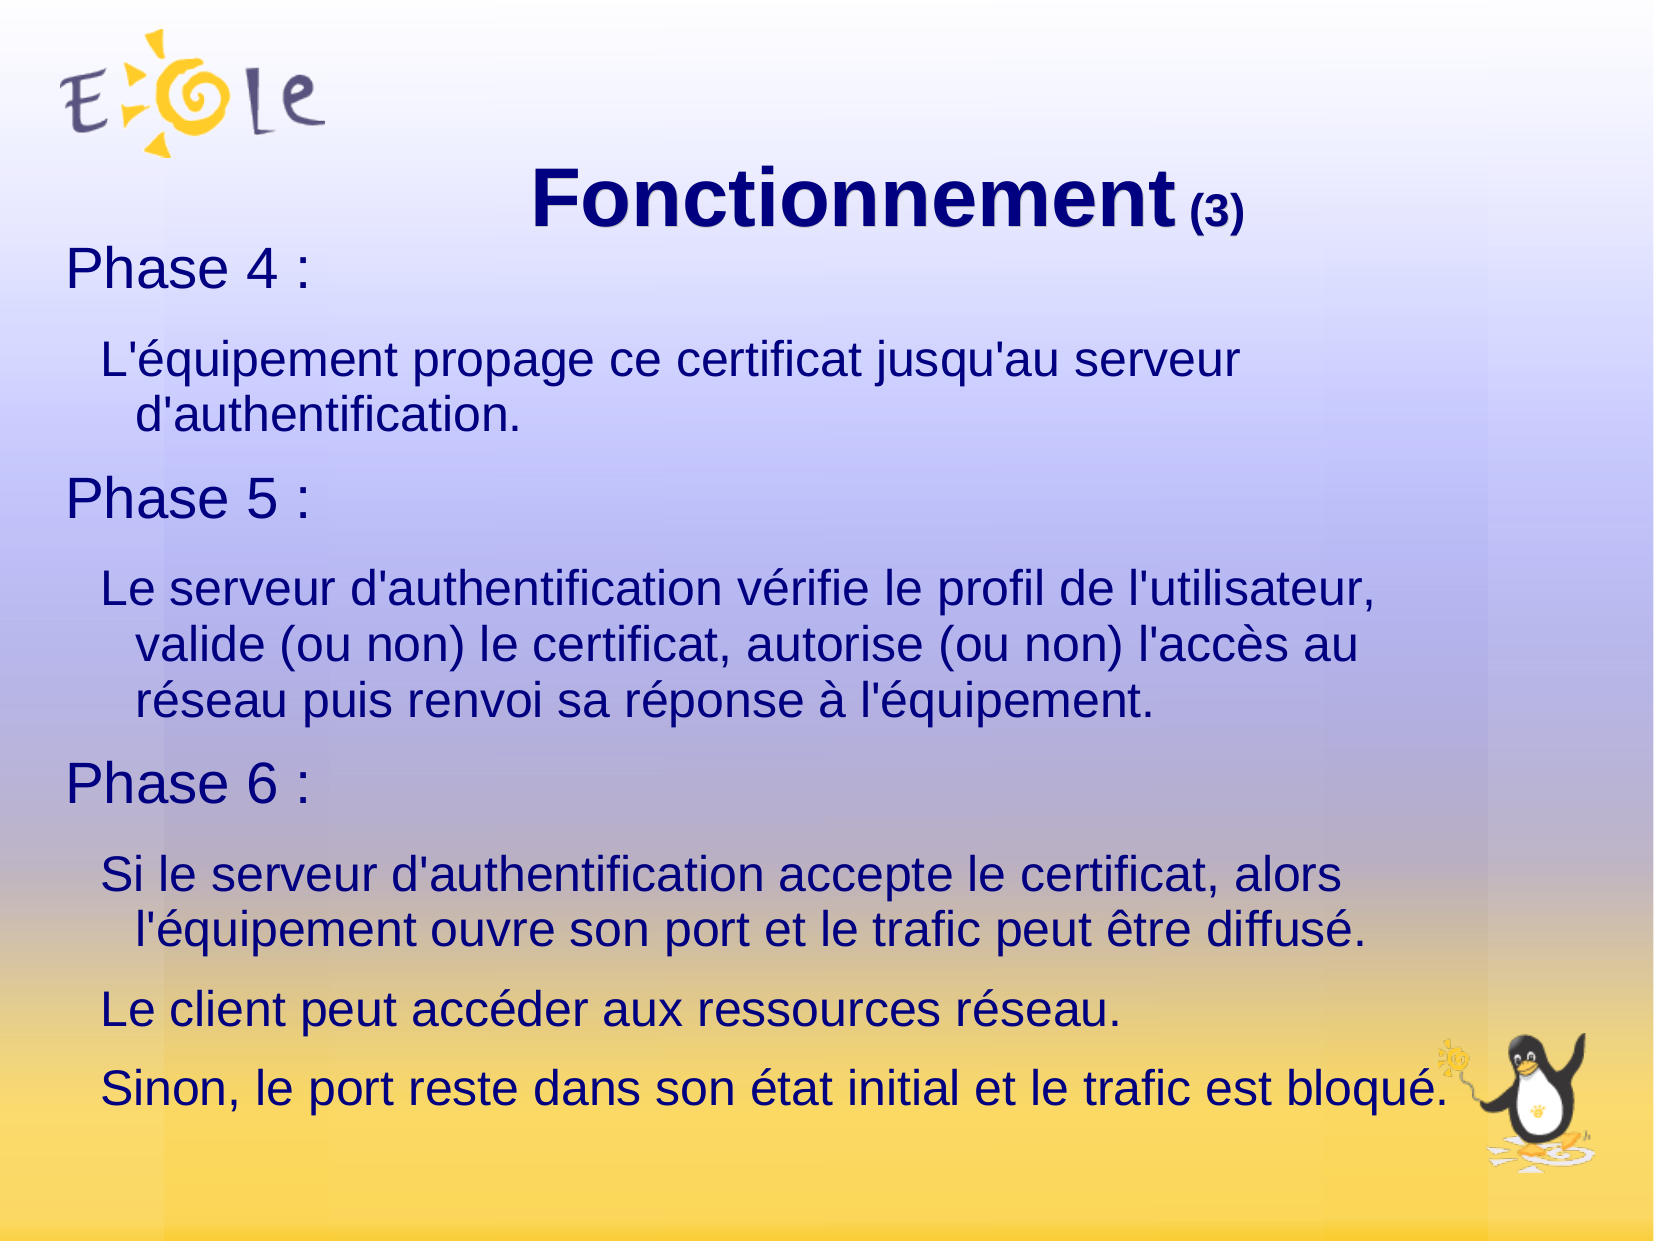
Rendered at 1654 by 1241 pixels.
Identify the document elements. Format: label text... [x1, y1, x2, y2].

text_box Fonctionnement (3) [515, 143, 1284, 266]
list Phase 4 : L'équipement propage ce certificat jusqu'au serveur d'authentification. Phase 5 : Le serveur d'authentification vérifie le profil de l'utilisateur, valide (ou non) le certificat, autorise (ou non) l'accès au réseau puis renvoi sa réponse à l'équipement. Phase 6 : Si le serveur d'authentification accepte le certificat, alors l'équipement ouvre son port et le trafic peut être diffusé. Le client peut accéder aux ressources réseau. Sinon, le port reste dans son état initial et le trafic est bloqué. [29, 236, 1518, 1195]
picture [0, 0, 1654, 1241]
